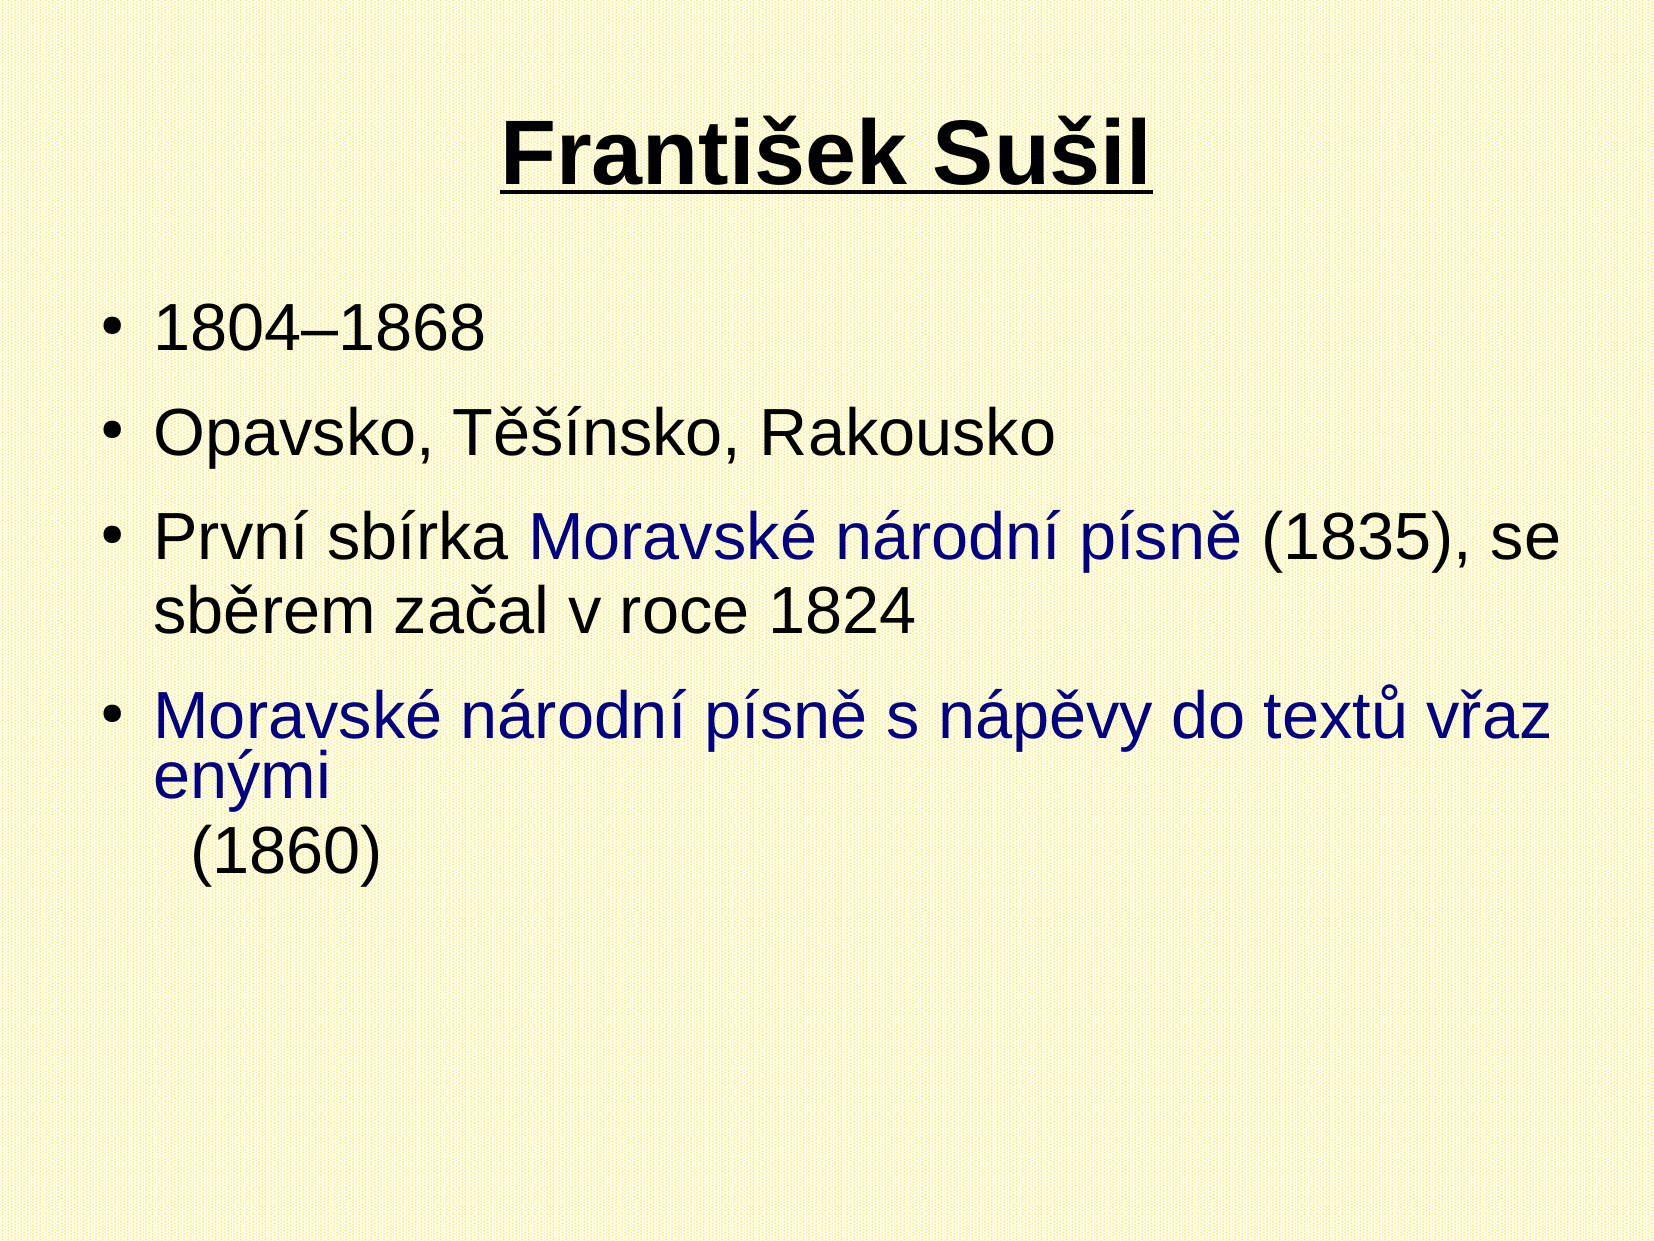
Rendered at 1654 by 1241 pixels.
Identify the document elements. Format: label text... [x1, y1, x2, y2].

title František Sušil [82, 49, 1571, 257]
list 1804–1868 Opavsko, Těšínsko, Rakousko První sbírka Moravské národní písně (1835), se sběrem začal v roce 1824 Moravské národní písně s nápěvy do textů vřazenými (1860) [82, 290, 1571, 1010]
picture [0, 0, 1654, 1241]
